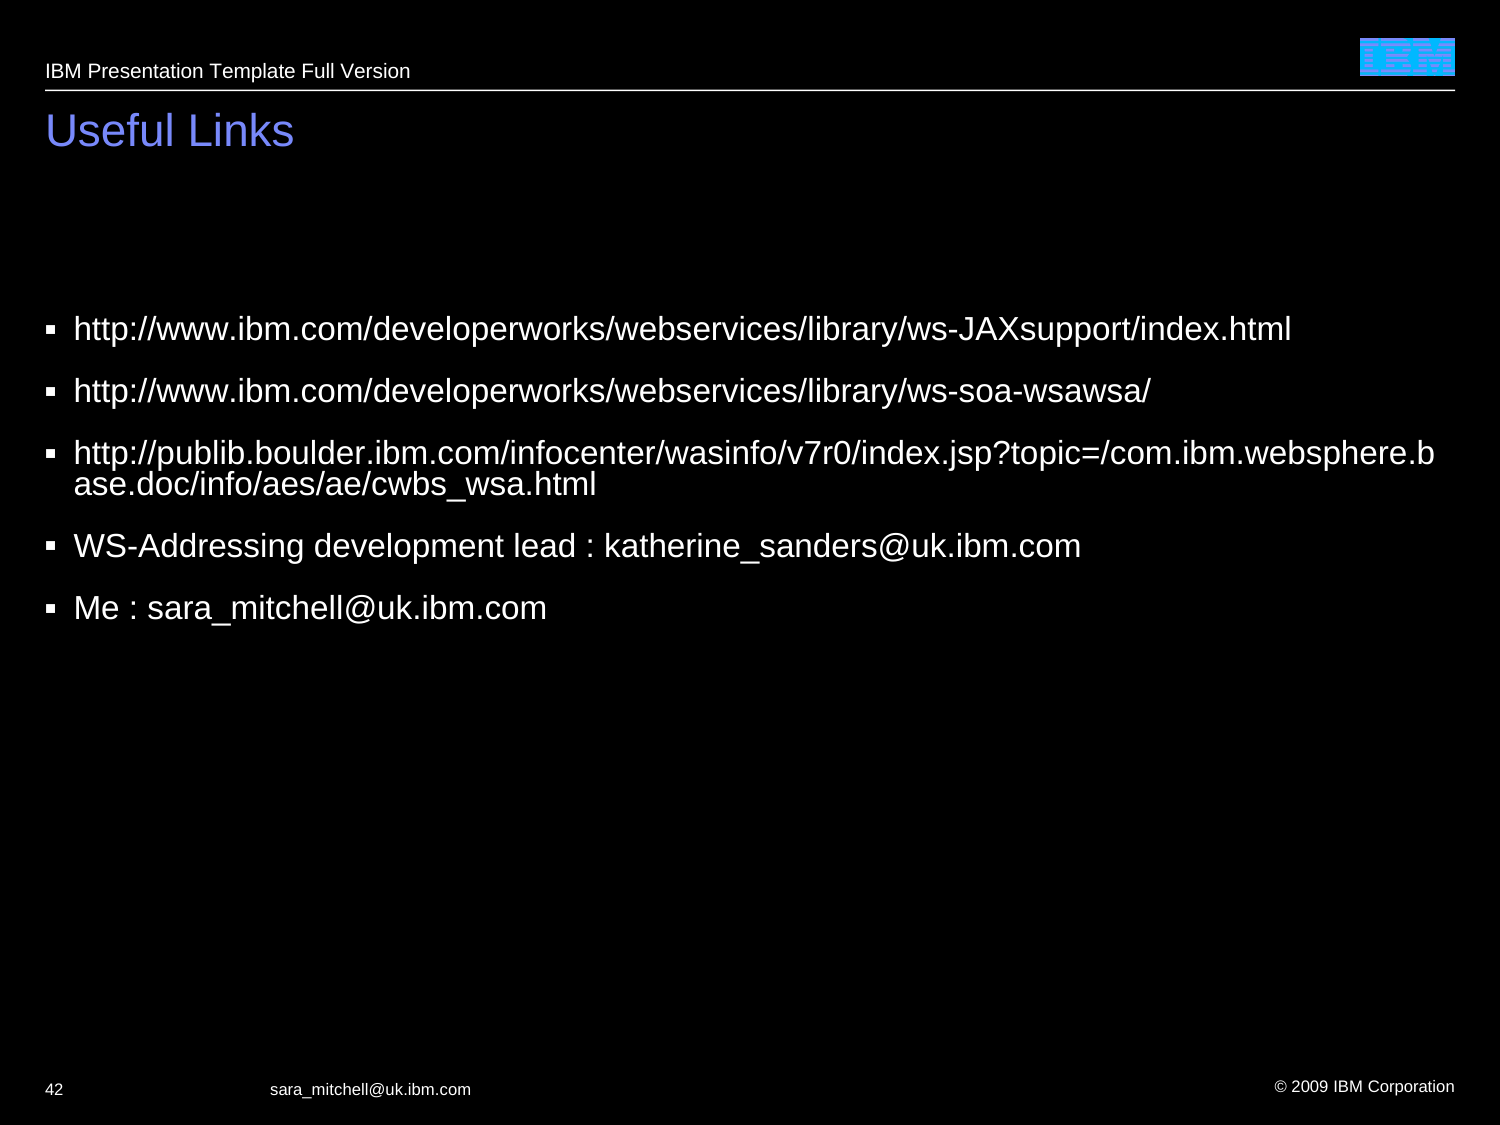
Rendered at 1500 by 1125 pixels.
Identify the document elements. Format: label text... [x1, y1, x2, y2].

title Useful Links [30, 97, 1456, 218]
text_box IBM Presentation Template Full Version [30, 37, 1306, 83]
list http://www.ibm.com/developerworks/webservices/library/ws-JAXsupport/index.html http://www.ibm.com/developerworks/webservices/library/ws-soa-wsawsa/ http://publib.boulder.ibm.com/infocenter/wasinfo/v7r0/index.jsp?topic=/com.ibm.websphere.base.doc/info/aes/ae/cwbs_wsa.html WS-Addressing development lead : katherine_sanders@uk.ibm.com Me : sara_mitchell@uk.ibm.com [30, 303, 1456, 1054]
